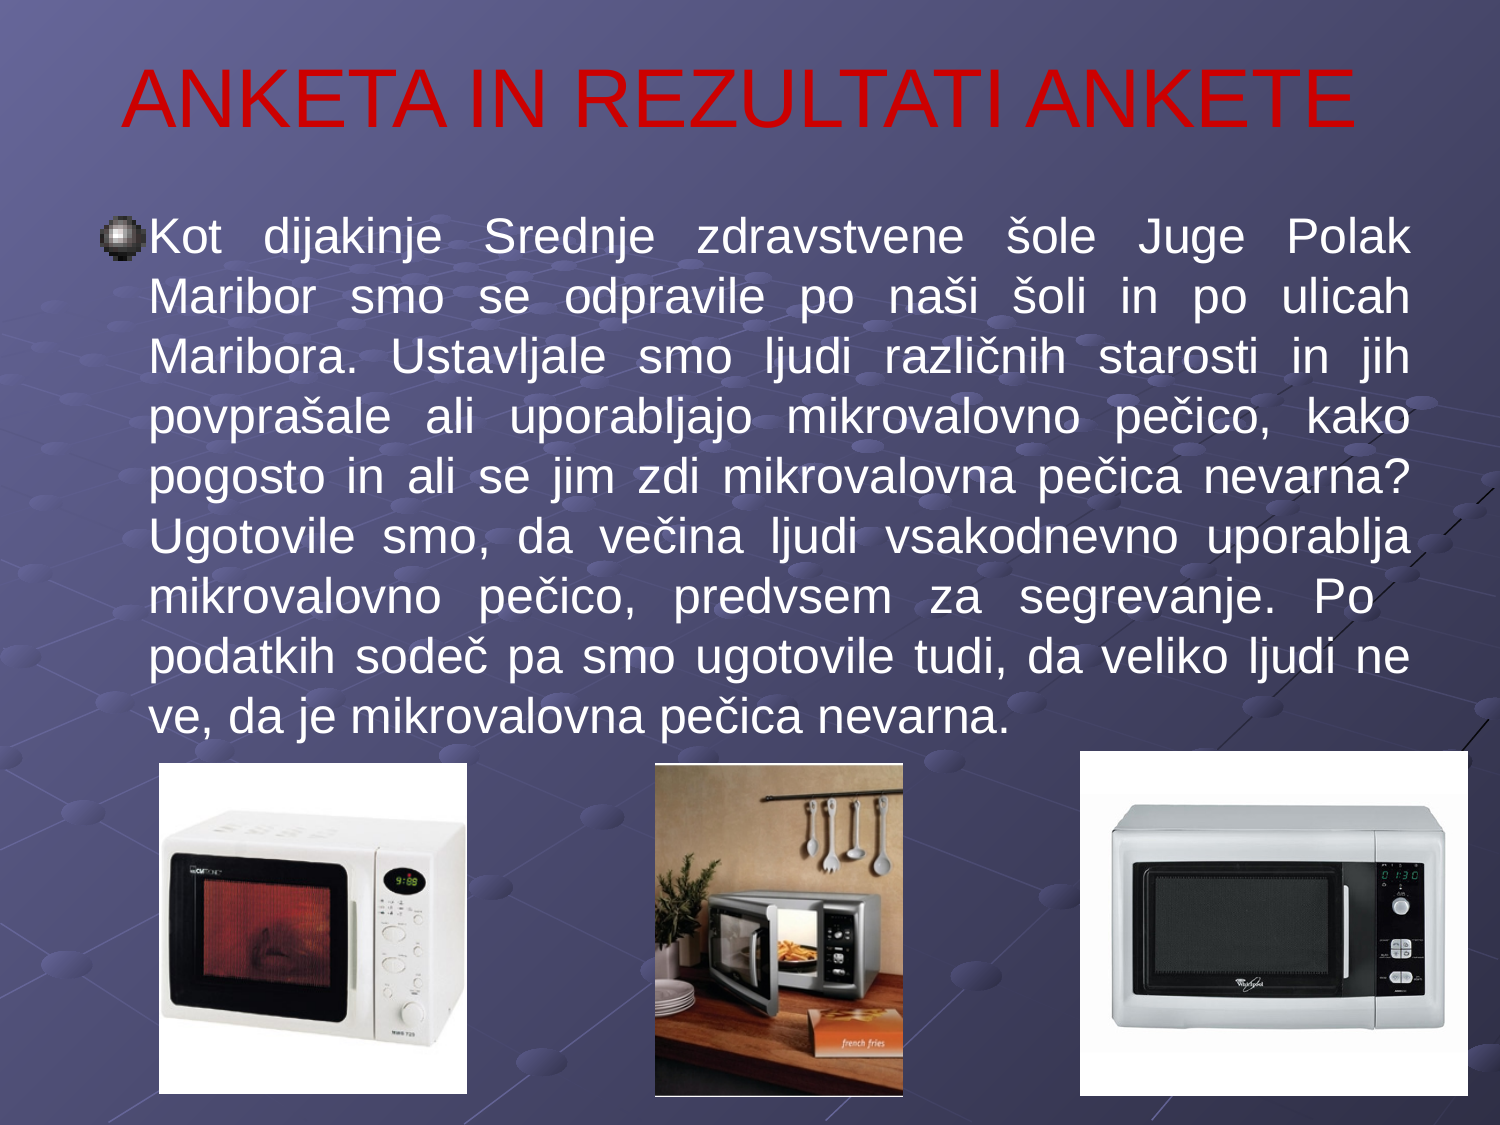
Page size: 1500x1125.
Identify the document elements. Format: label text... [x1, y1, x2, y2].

picture [1080, 751, 1468, 1096]
list Kot dijakinje Srednje zdravstvene šole Juge Polak Maribor smo se odpravile po naši šoli in po ulicah Maribora. Ustavljale smo ljudi različnih starosti in jih povprašale ali uporabljajo mikrovalovno pečico, kako pogosto in ali se jim zdi mikrovalovna pečica nevarna? Ugotovile smo, da večina ljudi vsakodnevno uporablja mikrovalovno pečico, predvsem za segrevanje. Po podatkih sodeč pa smo ugotovile tudi, da veliko ljudi ne ve, da je mikrovalovna pečica nevarna. [76, 196, 1427, 941]
picture [655, 763, 903, 1097]
title ANKETA IN REZULTATI ANKETE [64, 0, 1415, 188]
picture [159, 763, 467, 1094]
